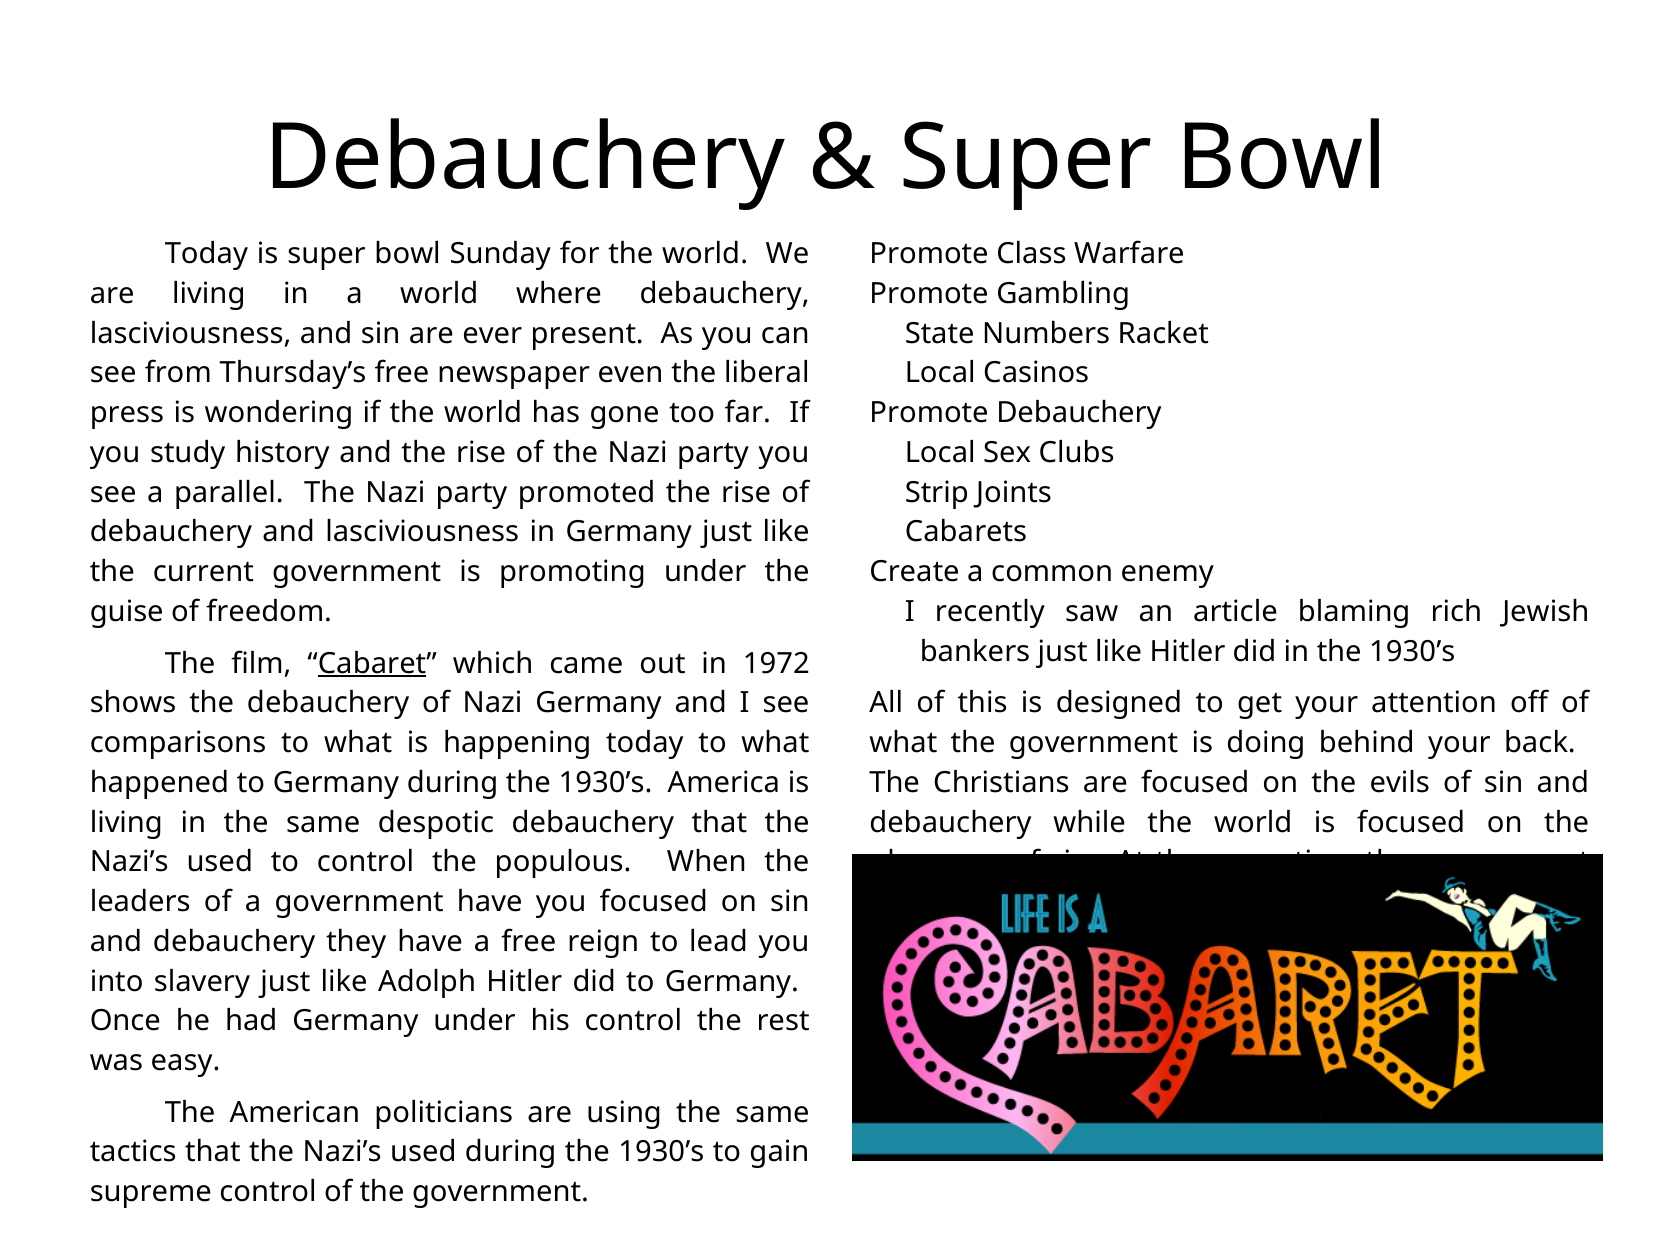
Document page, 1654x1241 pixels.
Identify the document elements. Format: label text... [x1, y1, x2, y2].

text_box Today is super bowl Sunday for the world. We are living in a world where debauchery, lasciviousness, and sin are ever present. As you can see from Thursday’s free newspaper even the liberal press is wondering if the world has gone too far. If you study history and the rise of the Nazi party you see a parallel. The Nazi party promoted the rise of debauchery and lasciviousness in Germany just like the current government is promoting under the guise of freedom. The film, “Cabaret” which came out in 1972 shows the debauchery of Nazi Germany and I see comparisons to what is happening today to what happened to Germany during the 1930’s. America is living in the same despotic debauchery that the Nazi’s used to control the populous. When the leaders of a government have you focused on sin and debauchery they have a free reign to lead you into slavery just like Adolph Hitler did to Germany. Once he had Germany under his control the rest was easy. The American politicians are using the same tactics that the Nazi’s used during the 1930’s to gain supreme control of the government. [75, 225, 826, 1075]
picture [852, 854, 1603, 1161]
text_box Promote Class Warfare Promote Gambling State Numbers Racket Local Casinos Promote Debauchery Local Sex Clubs Strip Joints Cabarets Create a common enemy I recently saw an article blaming rich Jewish bankers just like Hitler did in the 1930’s All of this is designed to get your attention off of what the government is doing behind your back. The Christians are focused on the evils of sin and debauchery while the world is focused on the pleasures of sin. At the same time the government seizes control! [854, 225, 1605, 852]
title Debauchery & Super Bowl [82, 49, 1571, 257]
